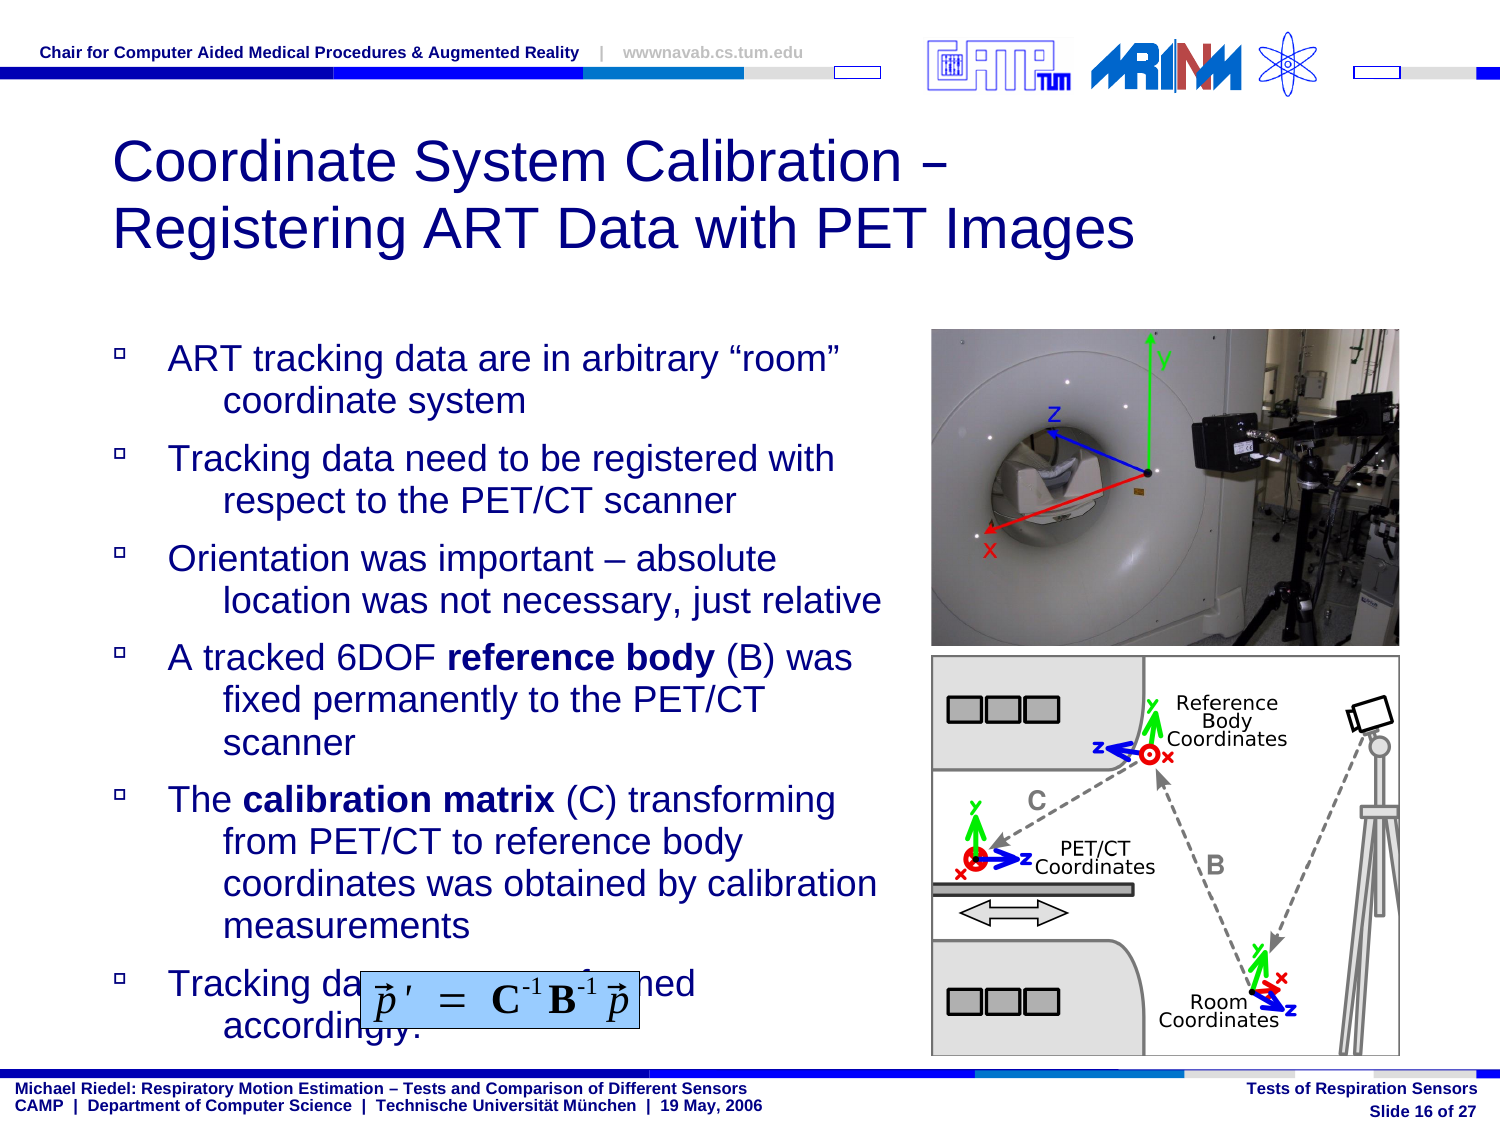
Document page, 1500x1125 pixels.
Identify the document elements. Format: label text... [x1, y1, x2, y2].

list ART tracking data are in arbitrary “room” coordinate system Tracking data need to be registered with respect to the PET/CT scanner Orientation was important – absolute location was not necessary, just relative A tracked 6DOF reference body (B) was fixed permanently to the PET/CT scanner The calibration matrix (C) transforming from PET/CT to reference body coordinates was obtained by calibration measurements Tracking data were transformed accordingly: [112, 337, 901, 1037]
picture [931, 655, 1400, 1056]
picture [1258, 31, 1317, 97]
picture [923, 37, 1074, 95]
chart [360, 971, 640, 1029]
title Coordinate System Calibration – Registering ART Data with PET Images [112, 112, 1387, 276]
text_box Tests of Respiration Sensors [1231, 1073, 1493, 1107]
picture [931, 329, 1400, 646]
